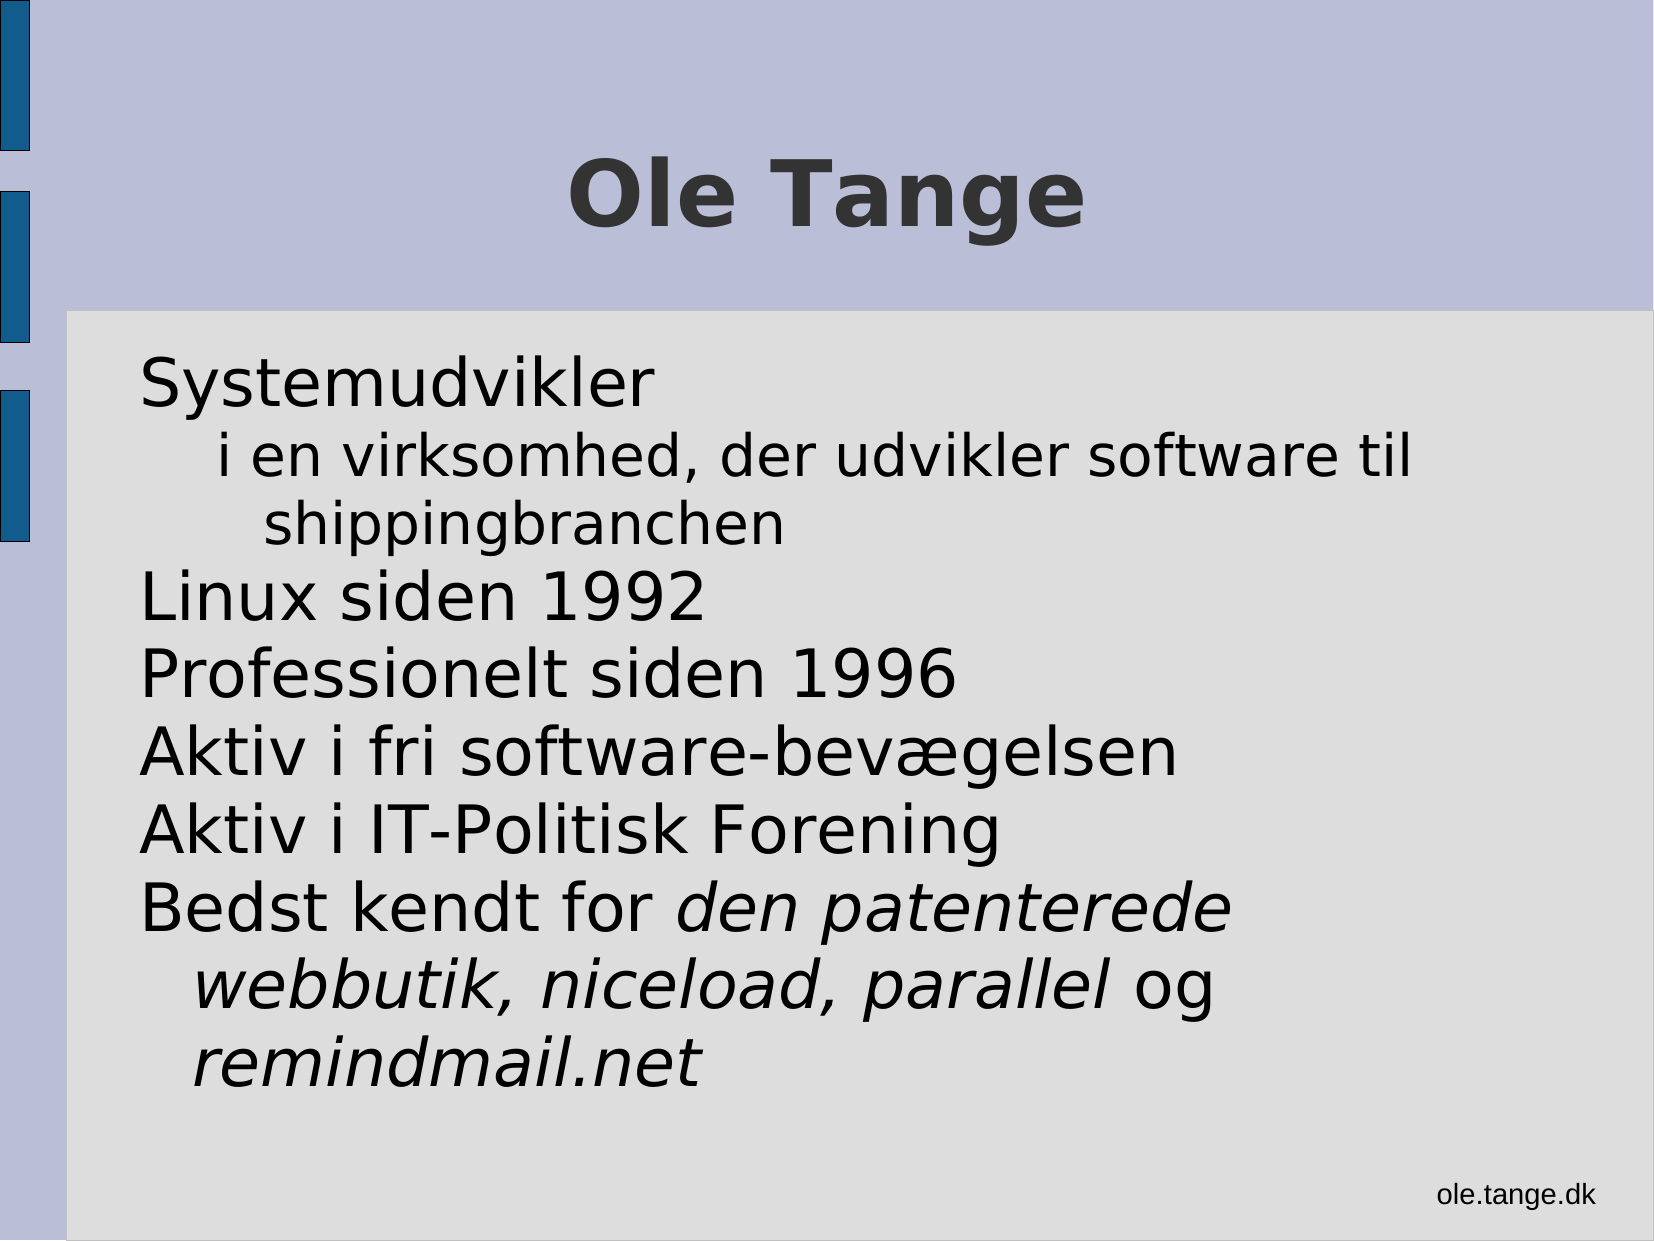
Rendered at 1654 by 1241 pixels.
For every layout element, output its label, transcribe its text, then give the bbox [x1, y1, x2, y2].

list Systemudvikler i en virksomhed, der udvikler software til shippingbranchen Linux siden 1992 Professionelt siden 1996 Aktiv i fri software-bevægelsen Aktiv i IT-Politisk Forening Bedst kendt for den patenterede webbutik, niceload, parallel og remindmail.net [121, 344, 1534, 1181]
title Ole Tange [121, 91, 1534, 299]
